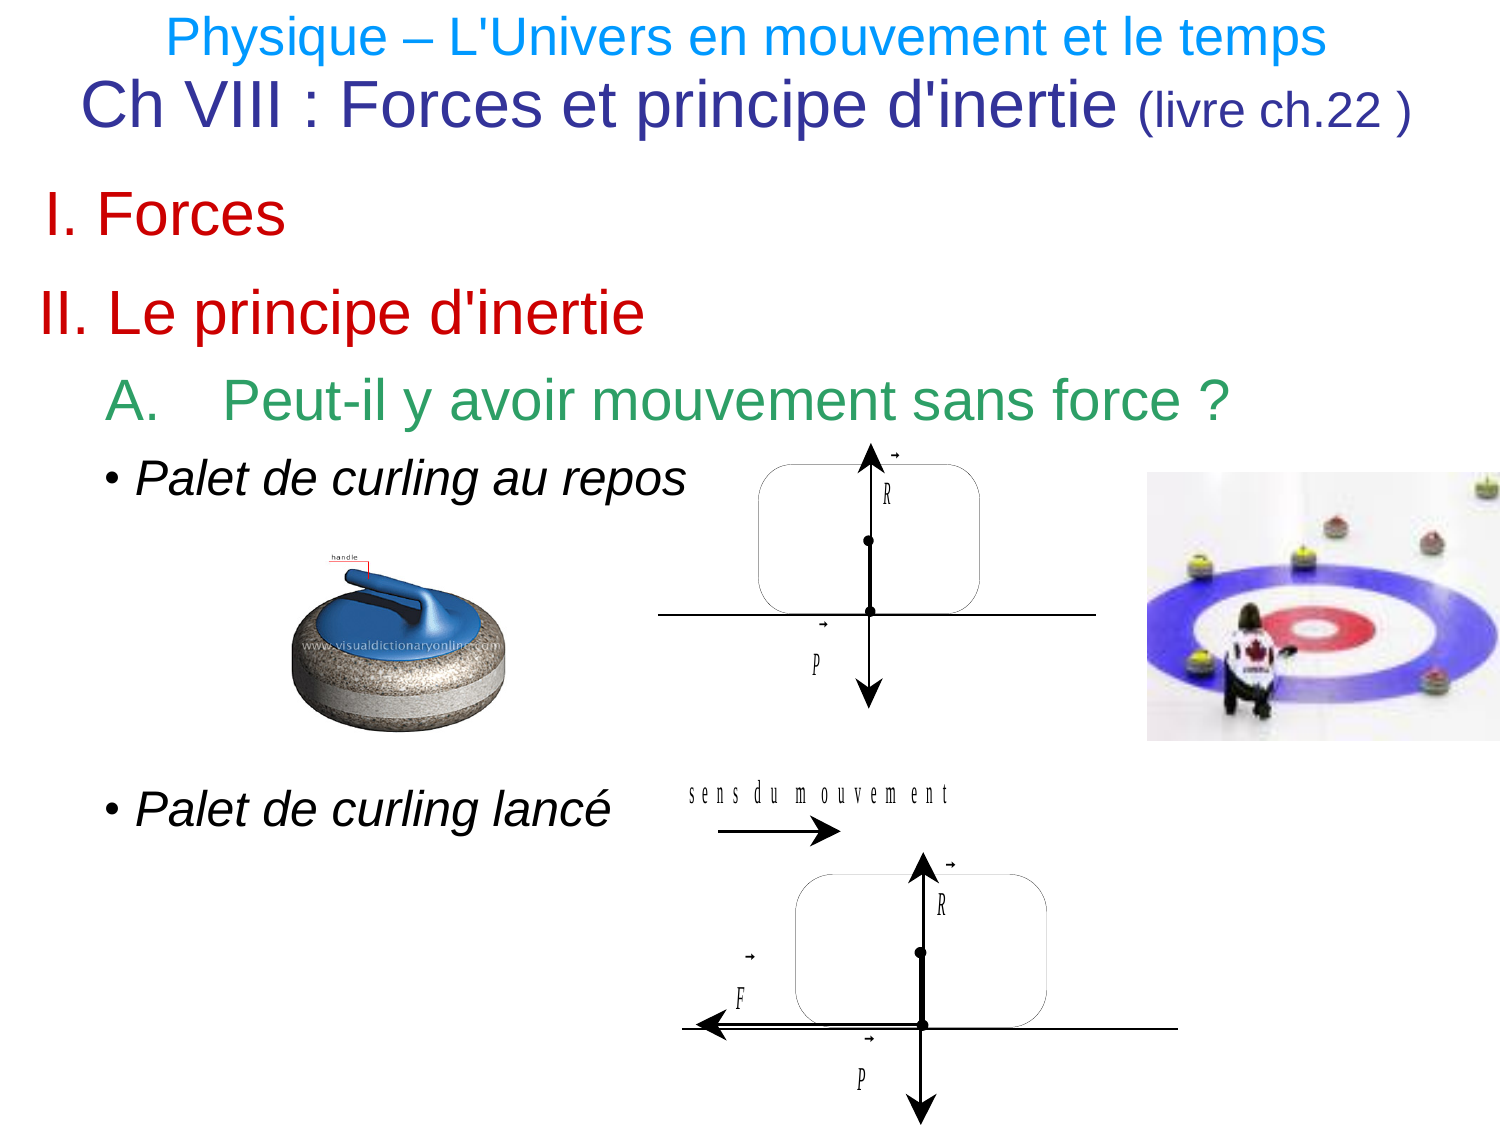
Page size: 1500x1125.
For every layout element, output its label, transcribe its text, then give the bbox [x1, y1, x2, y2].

text_box A. Peut-il y avoir mouvement sans force ? [15, 360, 1477, 473]
text_box I. Forces [29, 171, 1123, 284]
text_box Palet de curling lancé [88, 773, 679, 844]
title Physique – L'Univers en mouvement et le temps Ch VIII : Forces et principe d'inertie (livre ch.22 ) [0, 0, 1500, 160]
picture [206, 525, 596, 768]
picture [1147, 472, 1500, 741]
list II. Le principe d'inertie [23, 270, 1500, 402]
chart [655, 442, 1099, 709]
chart [679, 771, 1182, 1125]
text_box Palet de curling au repos [88, 442, 768, 514]
